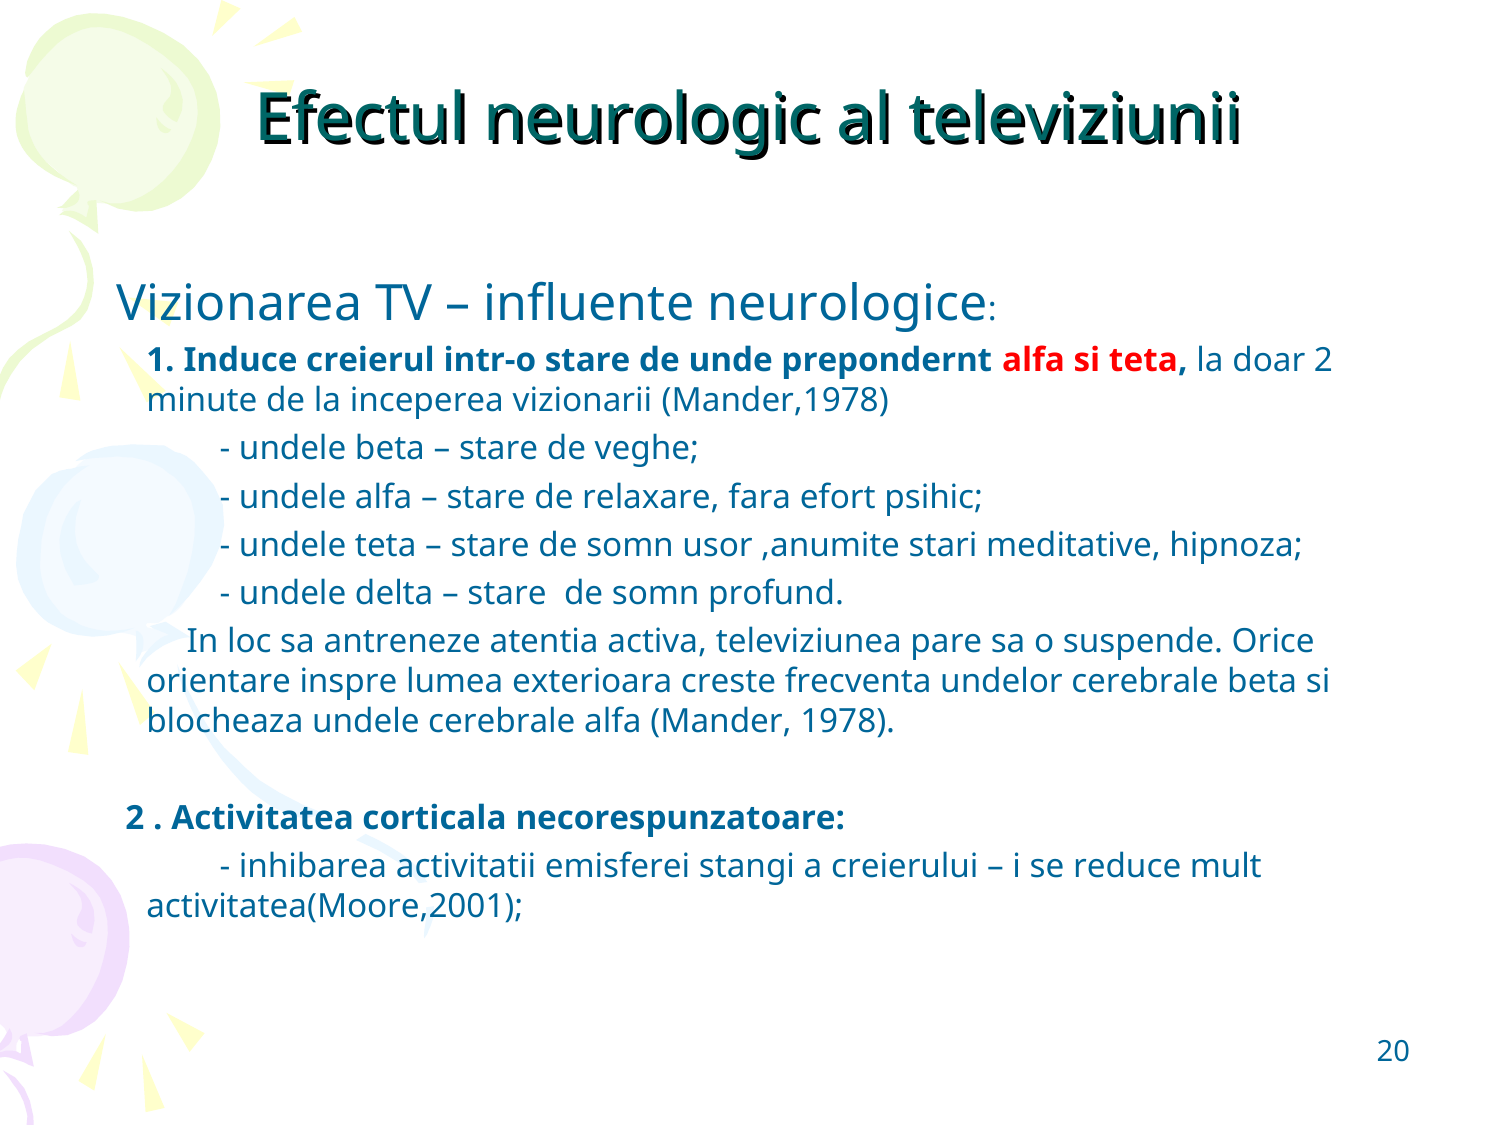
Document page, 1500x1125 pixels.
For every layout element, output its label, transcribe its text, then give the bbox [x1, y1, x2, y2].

text_box <number> [1074, 1024, 1426, 1100]
text_box Vizionarea TV – influente neurologice: 1. Induce creierul intr-o stare de unde prepondernt alfa si teta, la doar 2 minute de la inceperea vizionarii (Mander,1978) - undele beta – stare de veghe; - undele alfa – stare de relaxare, fara efort psihic; - undele teta – stare de somn usor ,anumite stari meditative, hipnoza; - undele delta – stare de somn profund. In loc sa antreneze atentia activa, televiziunea pare sa o suspende. Orice orientare inspre lumea exterioara creste frecventa undelor cerebrale beta si blocheaza undele cerebrale alfa (Mander, 1978). 2 . Activitatea corticala necorespunzatoare: - inhibarea activitatii emisferei stangi a creierului – i se reduce mult activitatea(Moore,2001); [74, 262, 1450, 994]
text_box Efectul neurologic al televiziunii [72, 16, 1426, 163]
